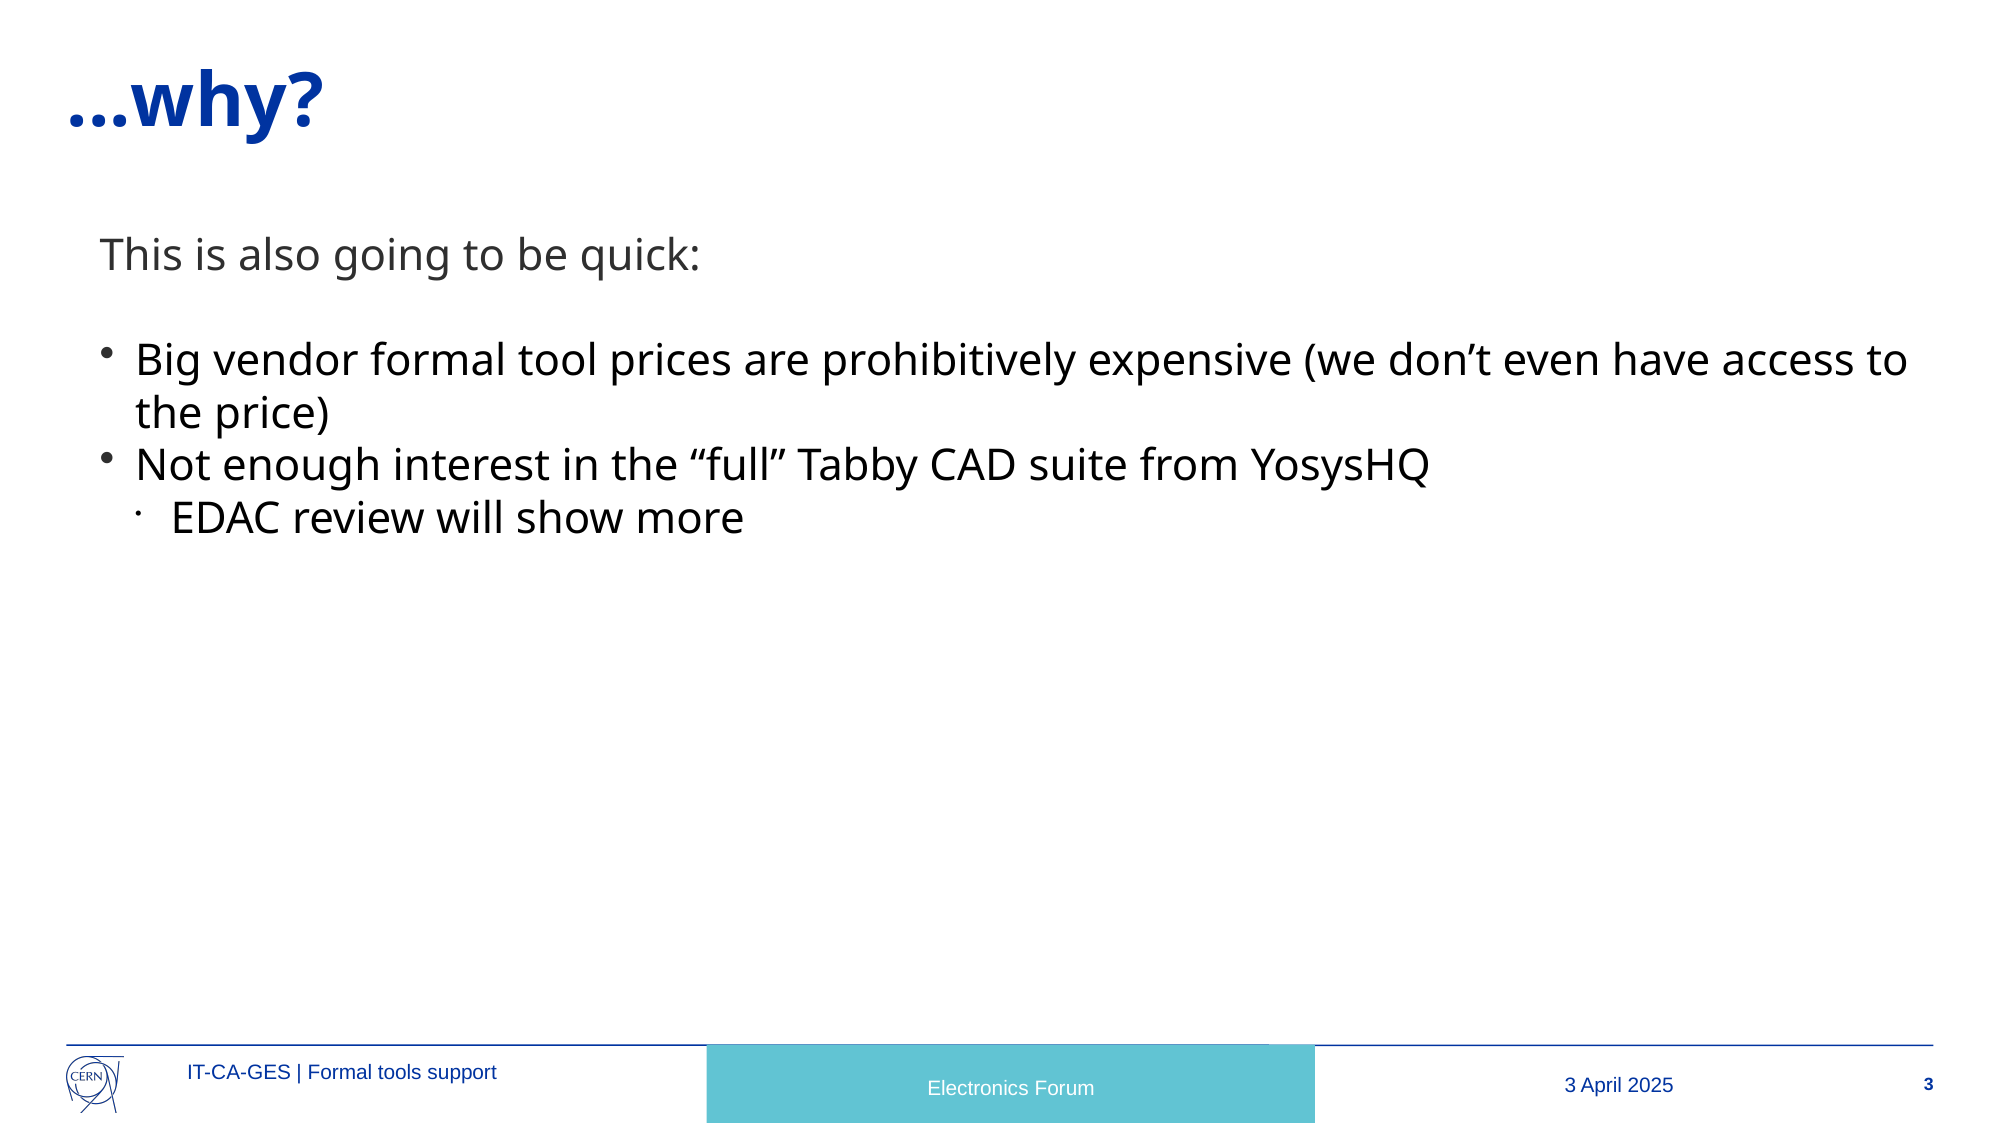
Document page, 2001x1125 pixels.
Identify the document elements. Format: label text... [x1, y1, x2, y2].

text_box 3 April 2025 [1473, 1053, 1765, 1114]
slide_number <number> [1822, 1053, 1934, 1114]
text_box This is also going to be quick: Big vendor formal tool prices are prohibitively expensive (we don’t even have access to the price) Not enough interest in the “full” Tabby CAD suite from YosysHQ EDAC review will show more [84, 211, 1939, 1017]
title ...why? [66, 61, 1933, 212]
text_box IT-CA-GES | Formal tools support [187, 1053, 706, 1114]
text_box Electronics Forum [706, 1044, 1315, 1123]
picture [66, 1056, 124, 1113]
